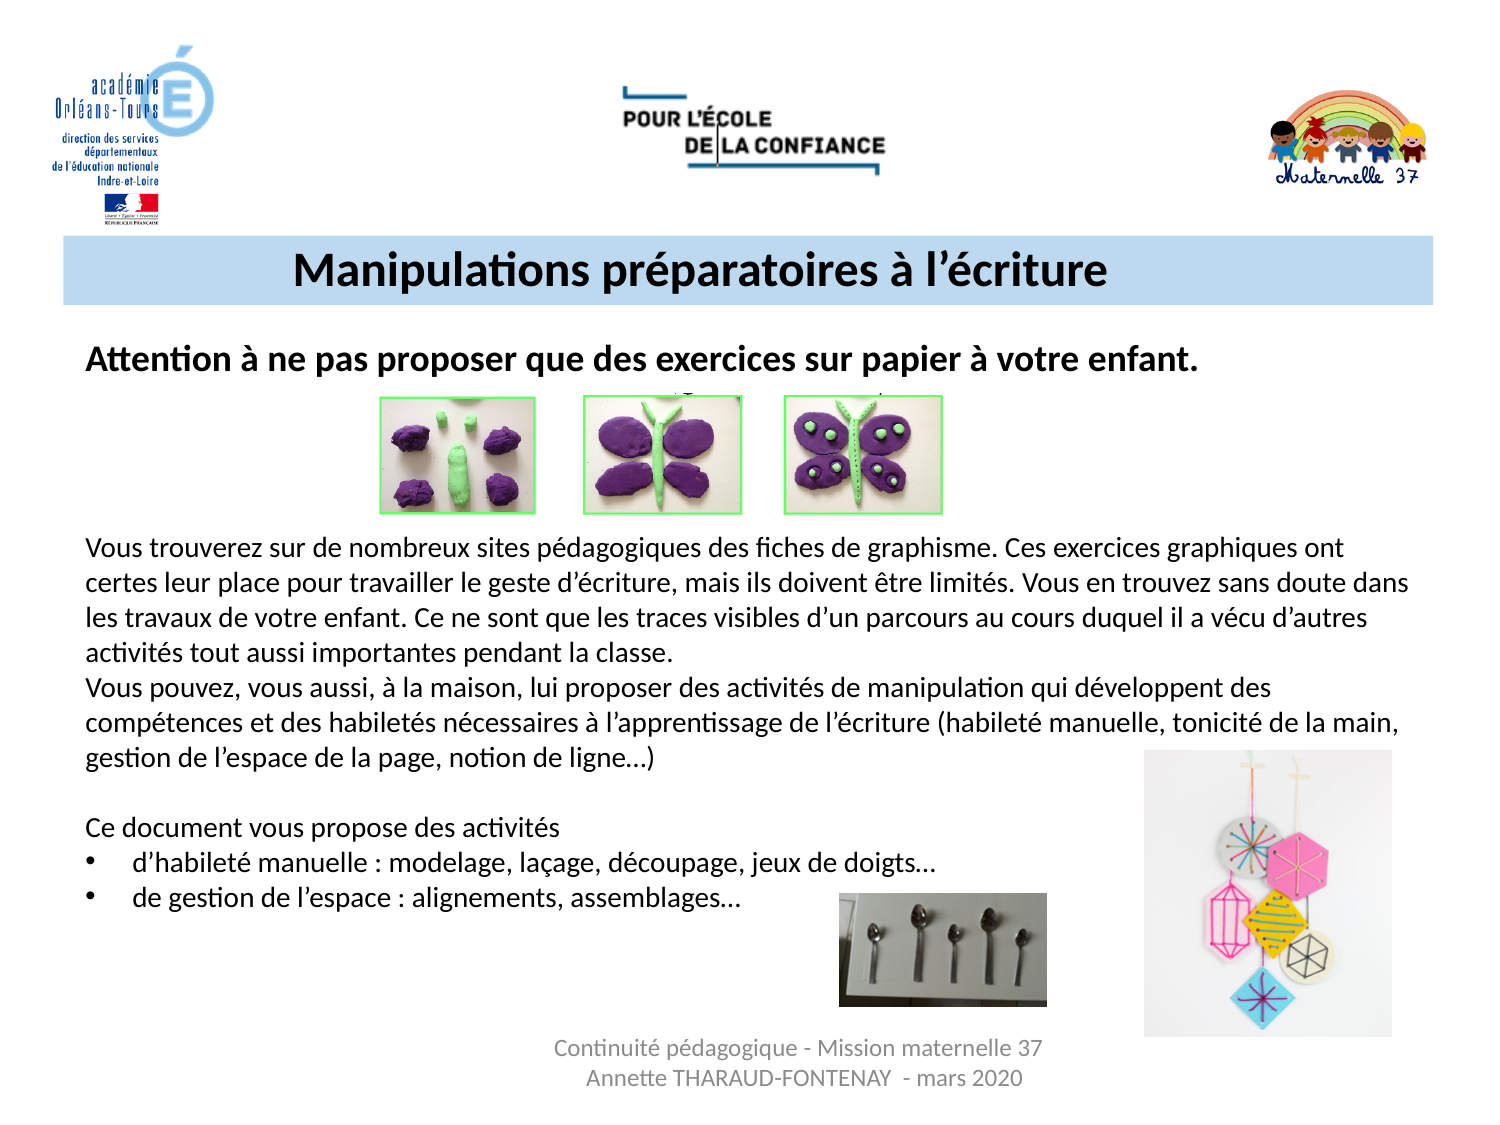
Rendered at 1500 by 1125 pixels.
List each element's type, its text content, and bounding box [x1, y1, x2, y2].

picture [1268, 66, 1427, 225]
picture [37, 30, 216, 225]
picture [1144, 750, 1392, 1037]
title Manipulations préparatoires à l’écriture [277, 235, 1185, 305]
text_box [63, 235, 277, 305]
picture [606, 69, 897, 186]
text_box Attention à ne pas proposer que des exercices sur papier à votre enfant. Vous trouverez sur de nombreux sites pédagogiques des fiches de graphisme. Ces exercices graphiques ont certes leur place pour travailler le geste d’écriture, mais ils doivent être limités. Vous en trouvez sans doute dans les travaux de votre enfant. Ce ne sont que les traces visibles d’un parcours au cours duquel il a vécu d’autres activités tout aussi importantes pendant la classe. Vous pouvez, vous aussi, à la maison, lui proposer des activités de manipulation qui développent des compétences et des habiletés nécessaires à l’apprentissage de l’écriture (habileté manuelle, tonicité de la main, gestion de l’espace de la page, notion de ligne…) Ce document vous propose des activités d’habileté manuelle : modelage, laçage, découpage, jeux de doigts… de gestion de l’espace : alignements, assemblages… [70, 326, 1434, 921]
picture [374, 393, 944, 515]
picture [839, 893, 1047, 1007]
text_box [1185, 235, 1434, 305]
text_box Continuité pédagogique - Mission maternelle 37 Annette THARAUD-FONTENAY - mars 2020 [452, 1031, 1158, 1091]
